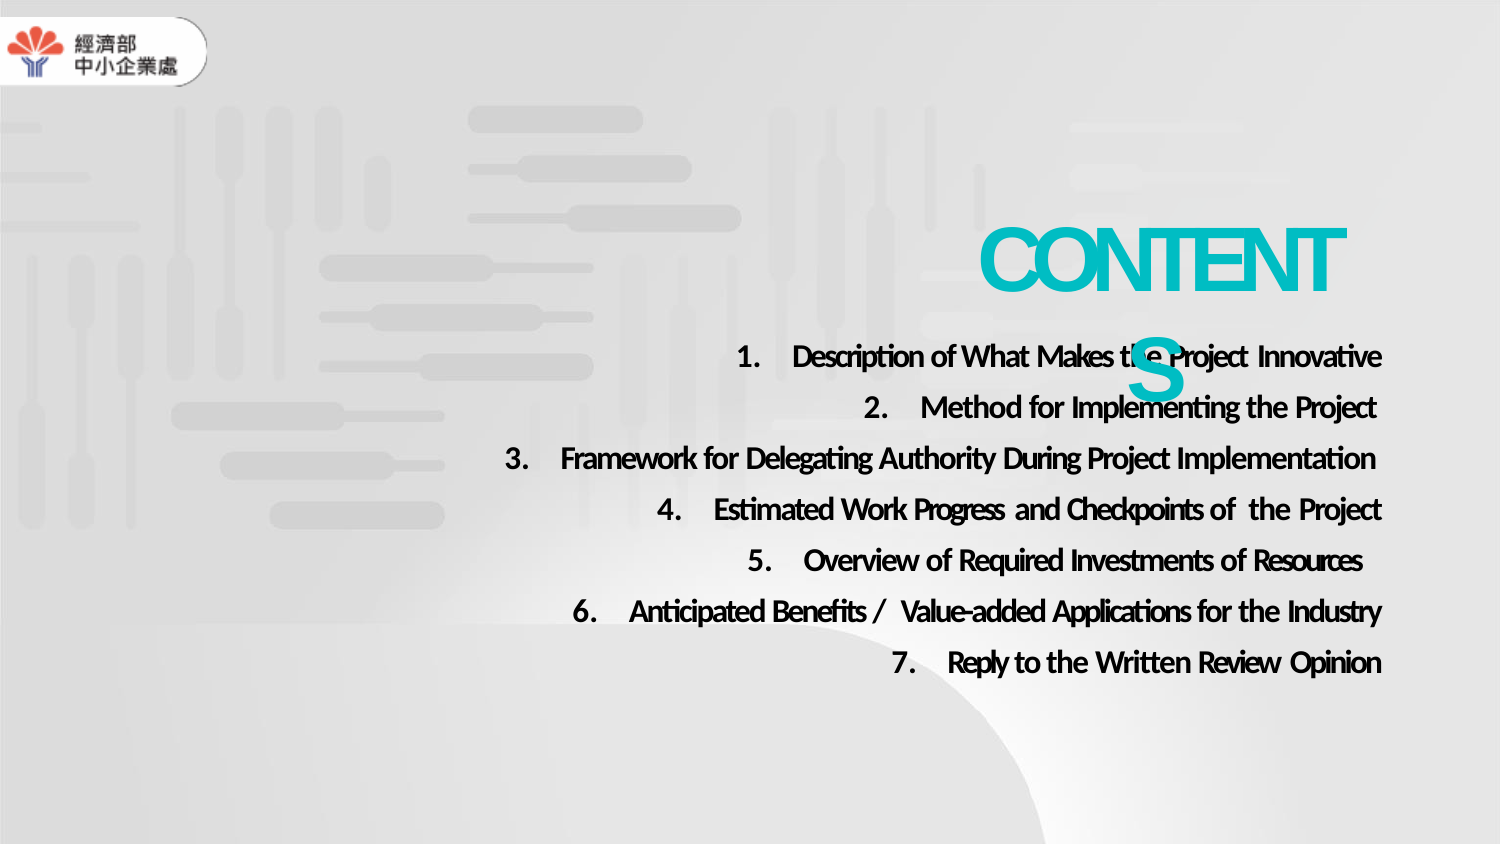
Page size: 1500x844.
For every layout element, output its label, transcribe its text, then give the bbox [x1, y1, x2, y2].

text_box [0, 0, 1500, 844]
title CONTENTS [975, 197, 1390, 313]
text_box Description of What Makes the Project Innovative Method for Implementing the Project Framework for Delegating Authority During Project Implementation Estimated Work Progress and Checkpoints of the Project Overview of Required Investments of Resources Anticipated Benefits / Value-added Applications for the Industry Reply to the Written Review Opinion [387, 322, 1463, 680]
